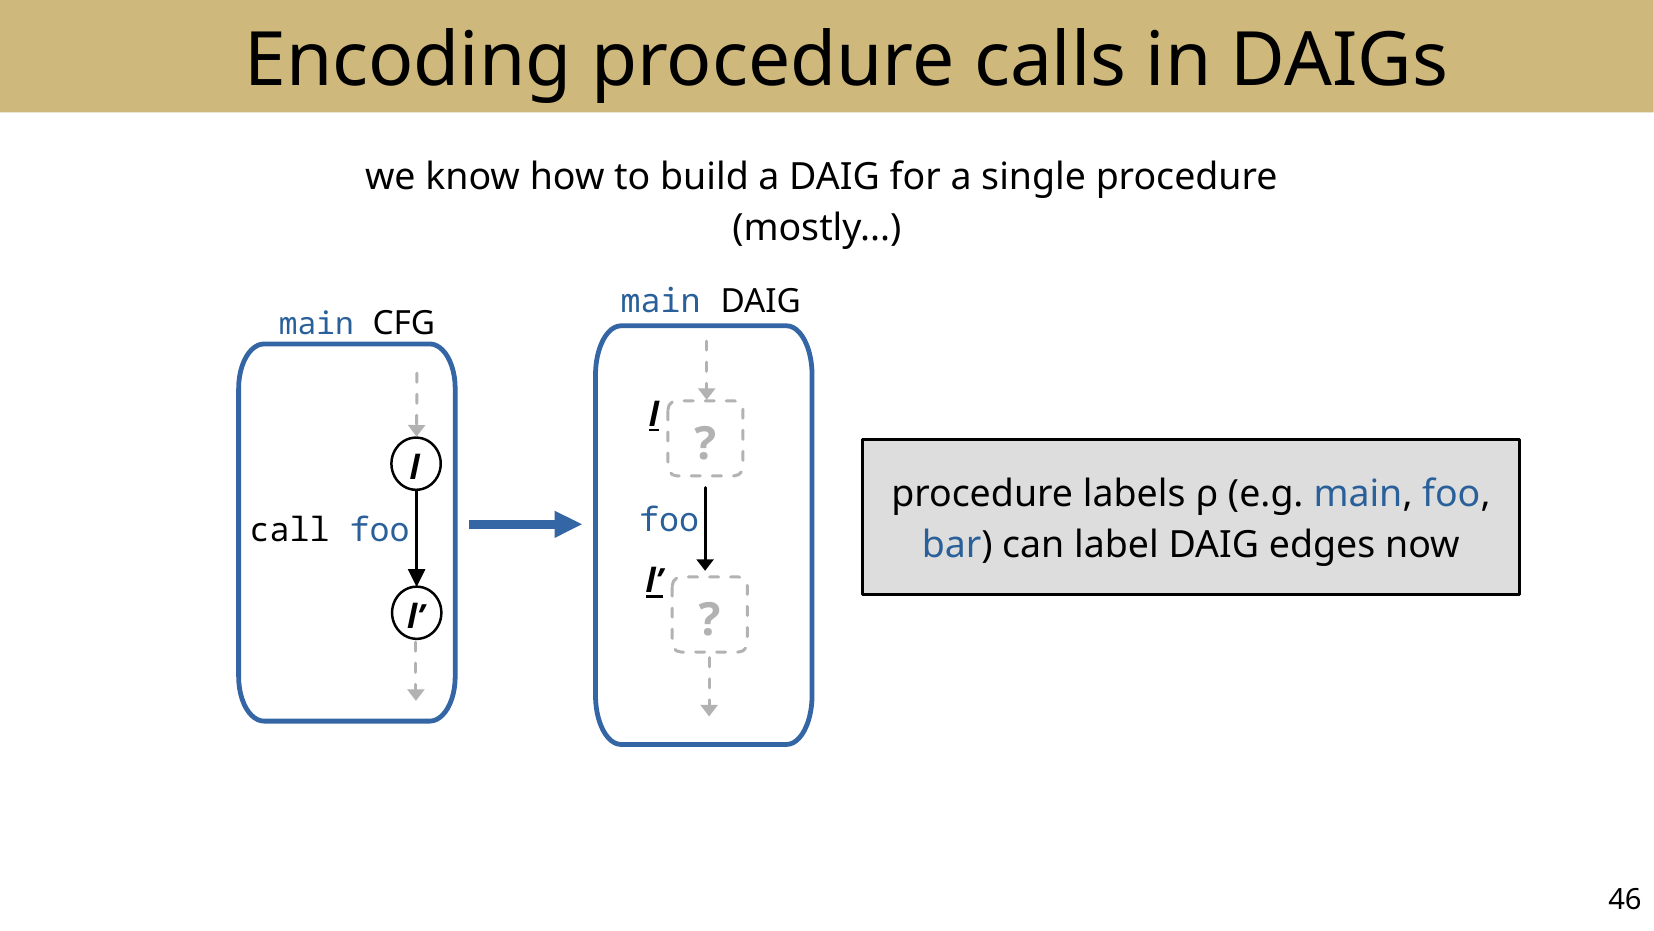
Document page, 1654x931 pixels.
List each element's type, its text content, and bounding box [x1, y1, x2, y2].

text_box l’ [645, 557, 668, 602]
text_box we know how to build a DAIG for a single procedure (mostly...) [278, 163, 1366, 239]
title Encoding procedure calls in DAIGs [0, 0, 1654, 153]
text_box l [409, 443, 420, 489]
text_box l [648, 390, 671, 436]
text_box procedure labels ρ (e.g. main, foo, bar) can label DAIG edges now [862, 439, 1520, 595]
text_box ? [698, 586, 724, 648]
text_box call foo [249, 506, 410, 562]
text_box main CFG [278, 298, 435, 355]
text_box main DAIG [620, 276, 798, 332]
text_box l’ [407, 593, 429, 639]
text_box foo [639, 495, 700, 551]
text_box ? [694, 410, 720, 472]
